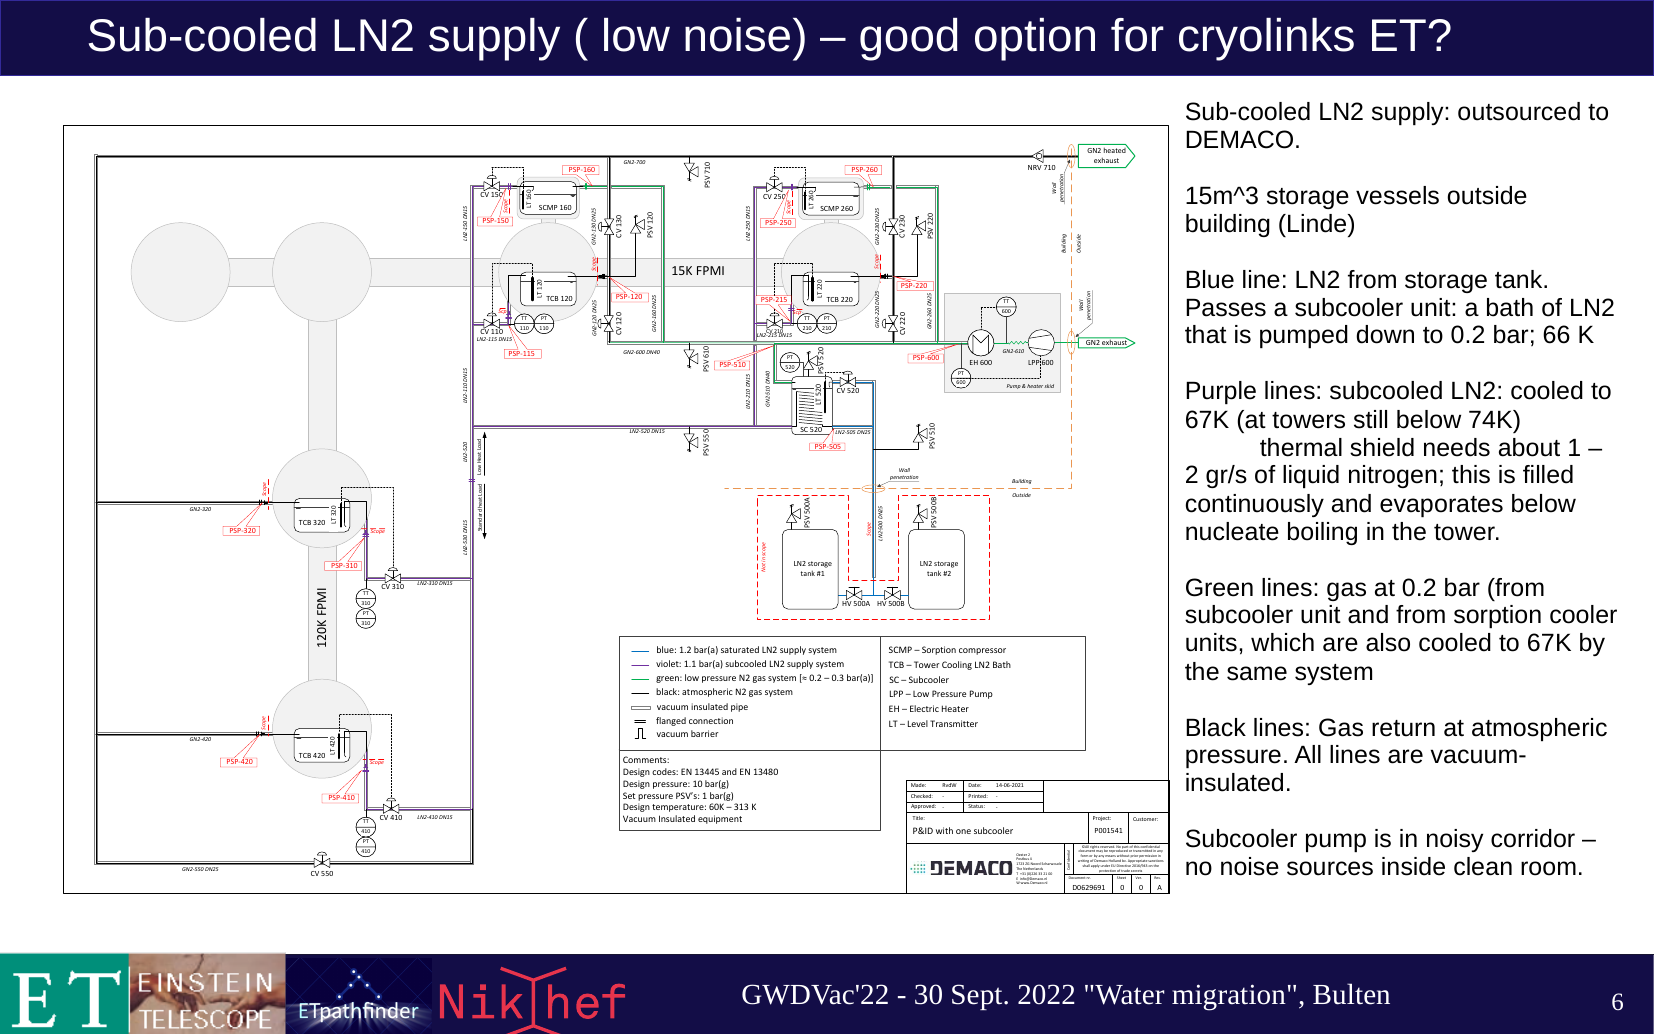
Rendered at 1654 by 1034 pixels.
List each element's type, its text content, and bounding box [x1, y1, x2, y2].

picture [0, 951, 432, 1034]
picture [28, 90, 1170, 931]
title Sub-cooled LN2 supply ( low noise) – good option for cryolinks ET? [12, 1, 1528, 70]
text_box Sub-cooled LN2 supply: outsourced to DEMACO. 15m^3 storage vessels outside building (Linde) Blue line: LN2 from storage tank. Passes a subcooler unit: a bath of LN2 that is pumped down to 0.2 bar; 66 K Purple lines: subcooled LN2: cooled to 67K (at towers still below 74K) thermal shield needs about 1 – 2 gr/s of liquid nitrogen; this is filled continuously and evaporates below nucleate boiling in the tower. Green lines: gas at 0.2 bar (from subcooler unit and from sorption cooler units, which are also cooled to 67K by the same system Black lines: Gas return at atmospheric pressure. All lines are vacuum-insulated. Subcooler pump is in noisy corridor – no noise sources inside clean room. [1170, 90, 1636, 946]
